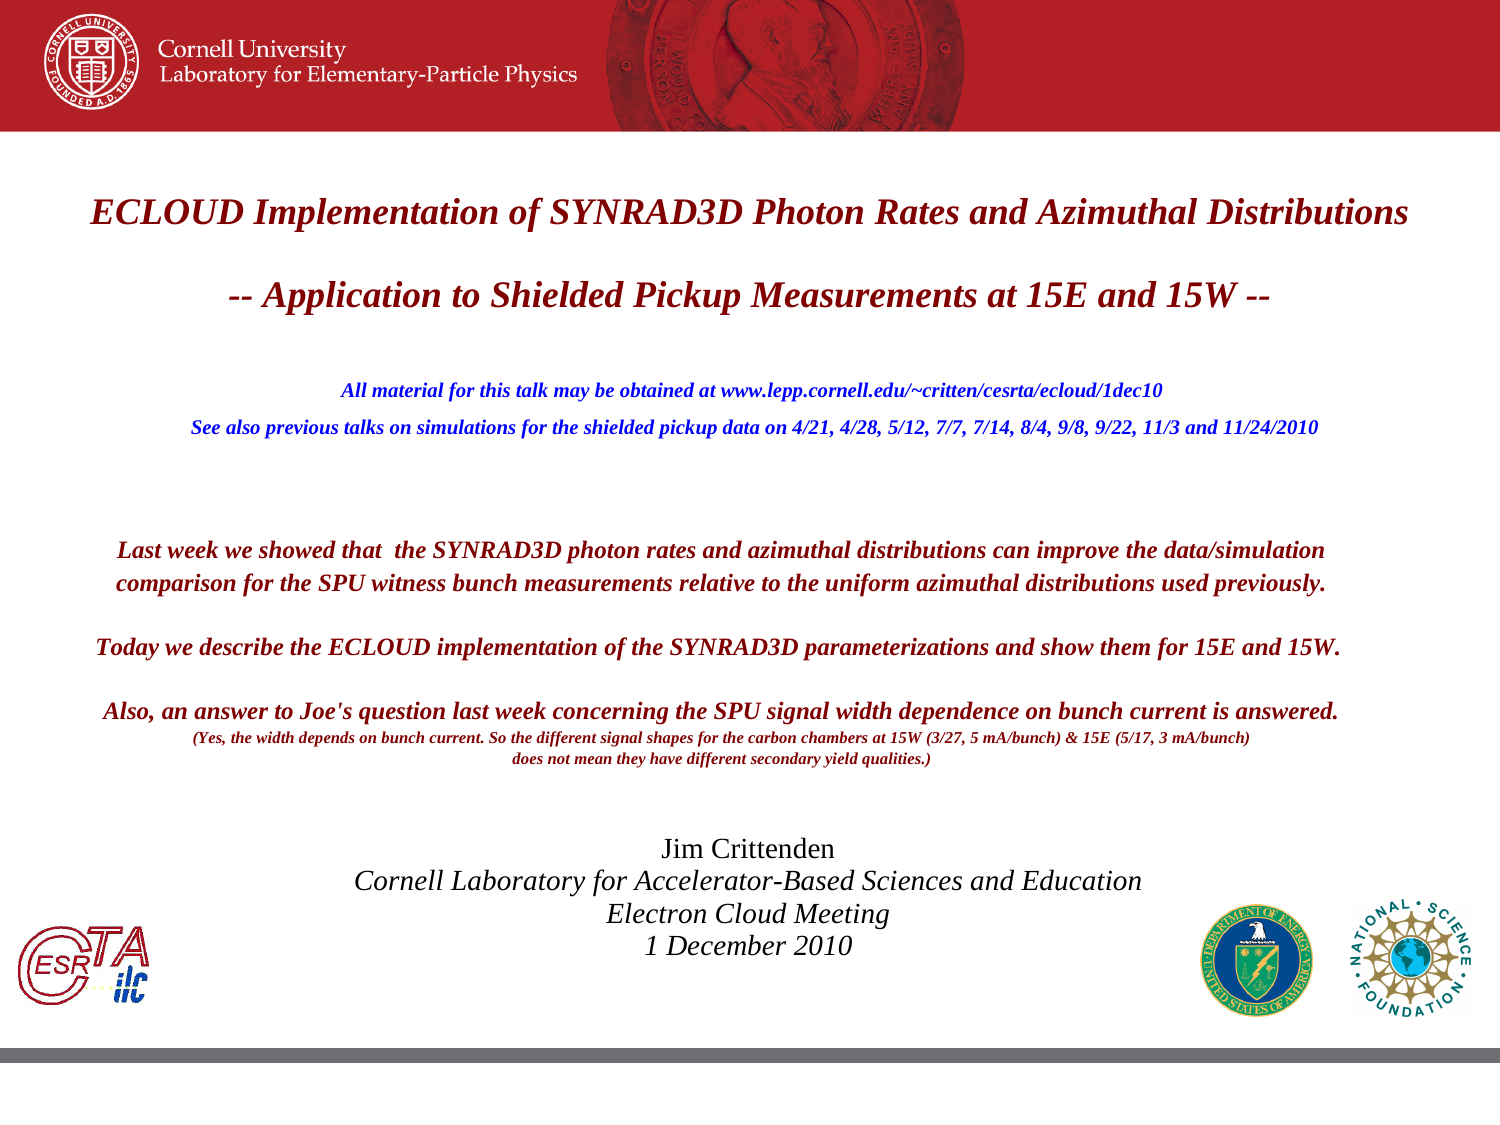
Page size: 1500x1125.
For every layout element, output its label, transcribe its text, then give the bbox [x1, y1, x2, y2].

picture [1200, 904, 1313, 1017]
picture [8, 899, 151, 1036]
subtitle Jim Crittenden Cornell Laboratory for Accelerator-Based Sciences and Education Electron Cloud Meeting 1 December 2010 [298, 825, 1199, 1016]
text_box All material for this talk may be obtained at www.lepp.cornell.edu/~critten/cesrta/ecloud/1dec10 See also previous talks on simulations for the shielded pickup data on 4/21, 4/28, 5/12, 7/7, 7/14, 8/4, 9/8, 9/22, 11/3 and 11/24/2010 [73, 372, 1429, 473]
title ECLOUD Implementation of SYNRAD3D Photon Rates and Azimuthal Distributions -- Application to Shielded Pickup Measurements at 15E and 15W -- [30, 135, 1471, 372]
picture [0, 0, 1500, 132]
picture [1350, 899, 1471, 1017]
title Last week we showed that the SYNRAD3D photon rates and azimuthal distributions can improve the data/simulation comparison for the SPU witness bunch measurements relative to the uniform azimuthal distributions used previously. Today we describe the ECLOUD implementation of the SYNRAD3D parameterizations and show them for 15E and 15W. Also, an answer to Joe's question last week concerning the SPU signal width dependence on bunch current is answered. (Yes, the width depends on bunch current. So the different signal shapes for the carbon chambers at 15W (3/27, 5 mA/bunch) & 15E (5/17, 3 mA/bunch) does not mean they have different secondary yield qualities.) [75, 495, 1370, 805]
